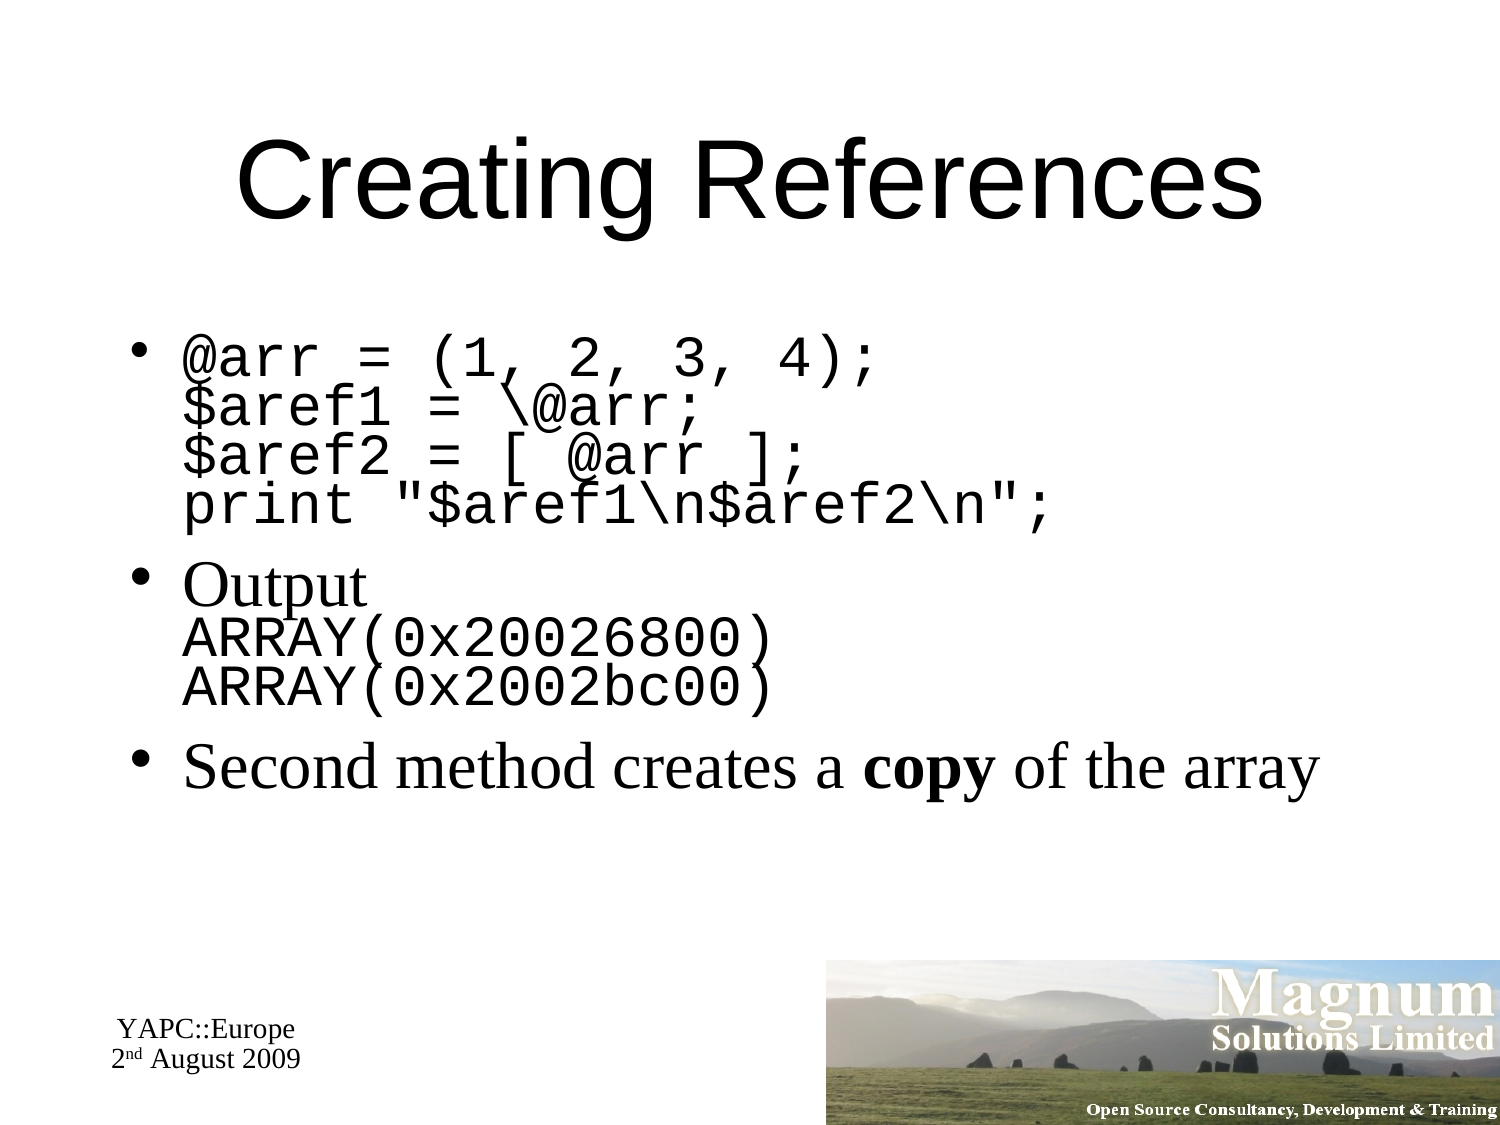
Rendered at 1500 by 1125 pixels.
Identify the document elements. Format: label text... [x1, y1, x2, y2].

list @arr = (1, 2, 3, 4); $aref1 = \@arr; $aref2 = [ @arr ]; print "$aref1\n$aref2\n"; Output ARRAY(0x20026800) ARRAY(0x2002bc00) Second method creates a copy of the array [112, 337, 1388, 817]
picture [826, 960, 1500, 1125]
title Creating References [112, 62, 1388, 250]
